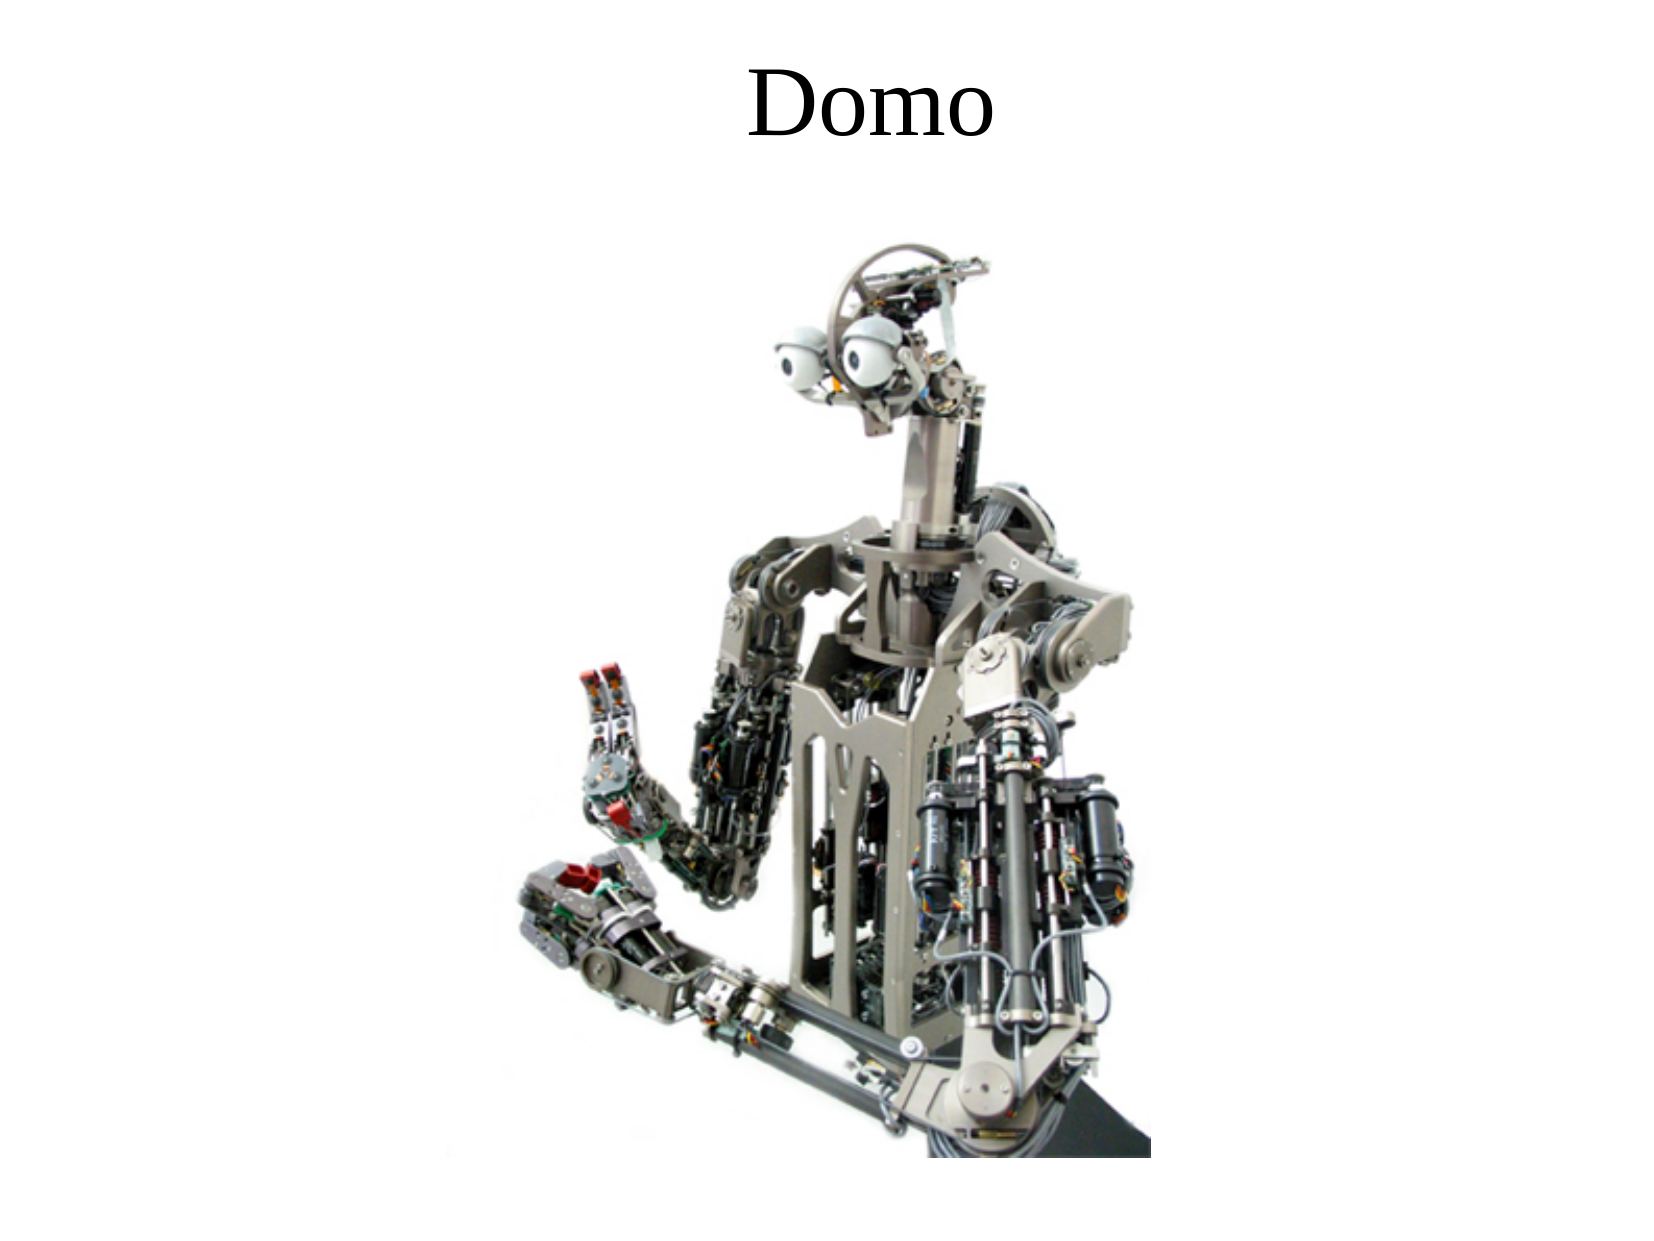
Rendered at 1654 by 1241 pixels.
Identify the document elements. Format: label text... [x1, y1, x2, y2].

title Domo [165, 32, 1578, 171]
picture [446, 220, 1151, 1158]
